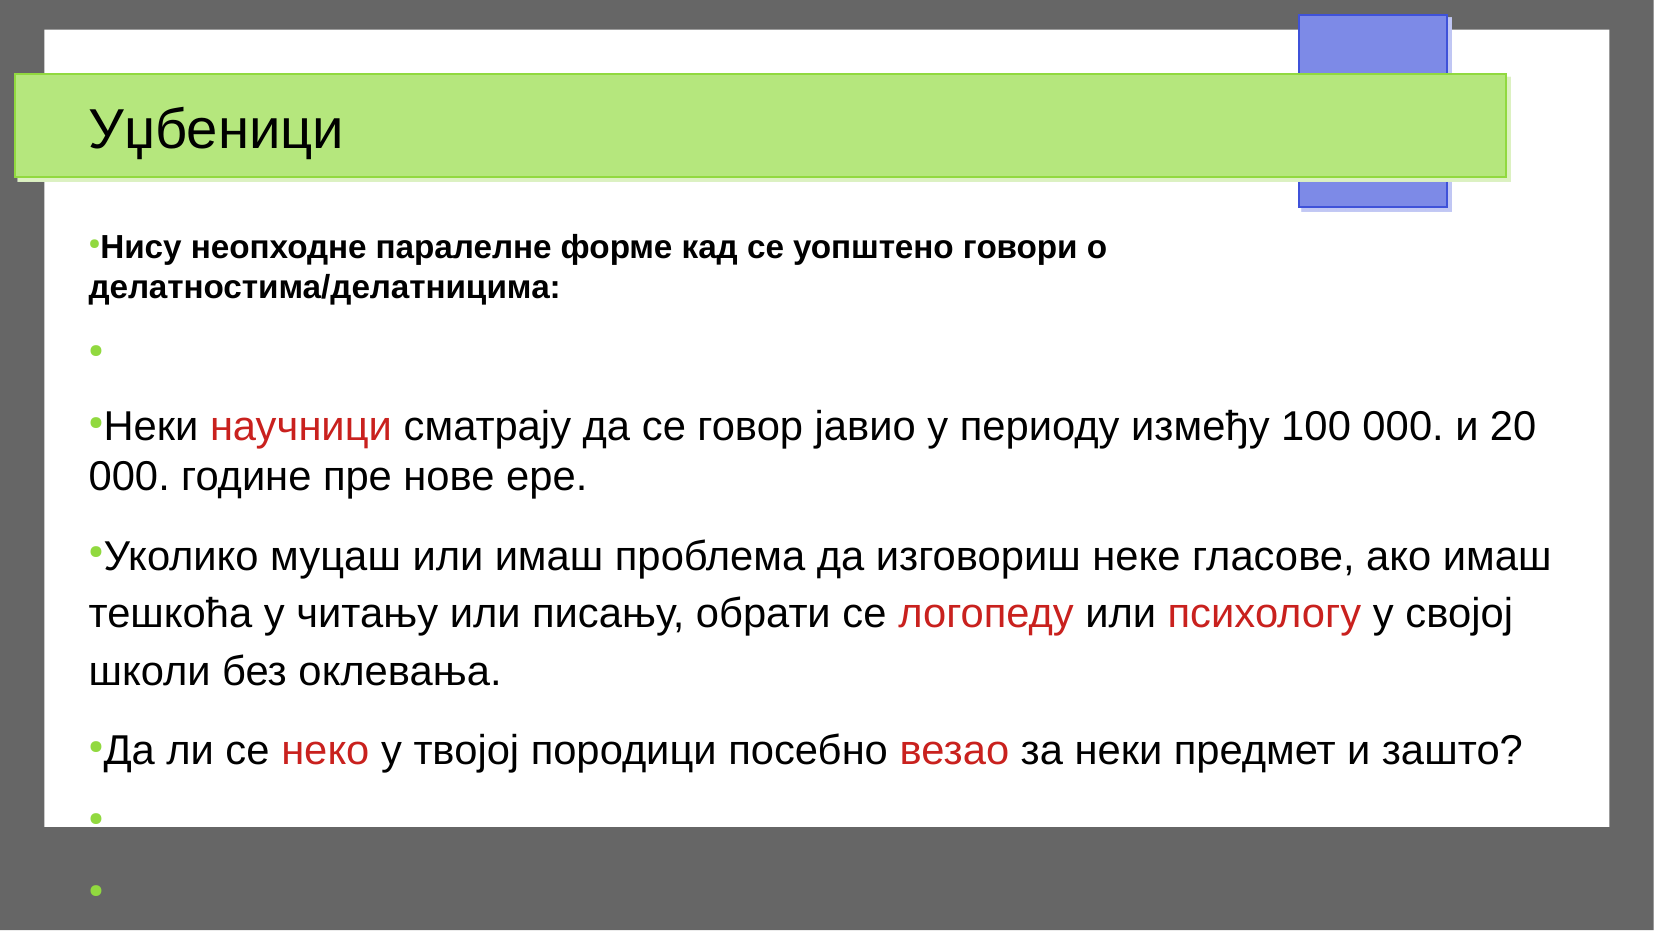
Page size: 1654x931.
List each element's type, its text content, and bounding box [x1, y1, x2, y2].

title Уџбеници [88, 73, 1506, 178]
list Нису неопходне паралелне форме кад се уопштено говори о делатностима/делатницима: Неки научници сматрају да се говор јавио у периоду између 100 000. и 20 000. године пре нове ере. Уколико муцаш или имаш проблема да изговориш неке гласове, ако имаш тешкоћа у читању или писању, обрати се логопеду или психологу у својој школи без оклевања. Да ли се неко у твојој породици посебно везао за неки предмет и зашто? [88, 225, 1565, 816]
